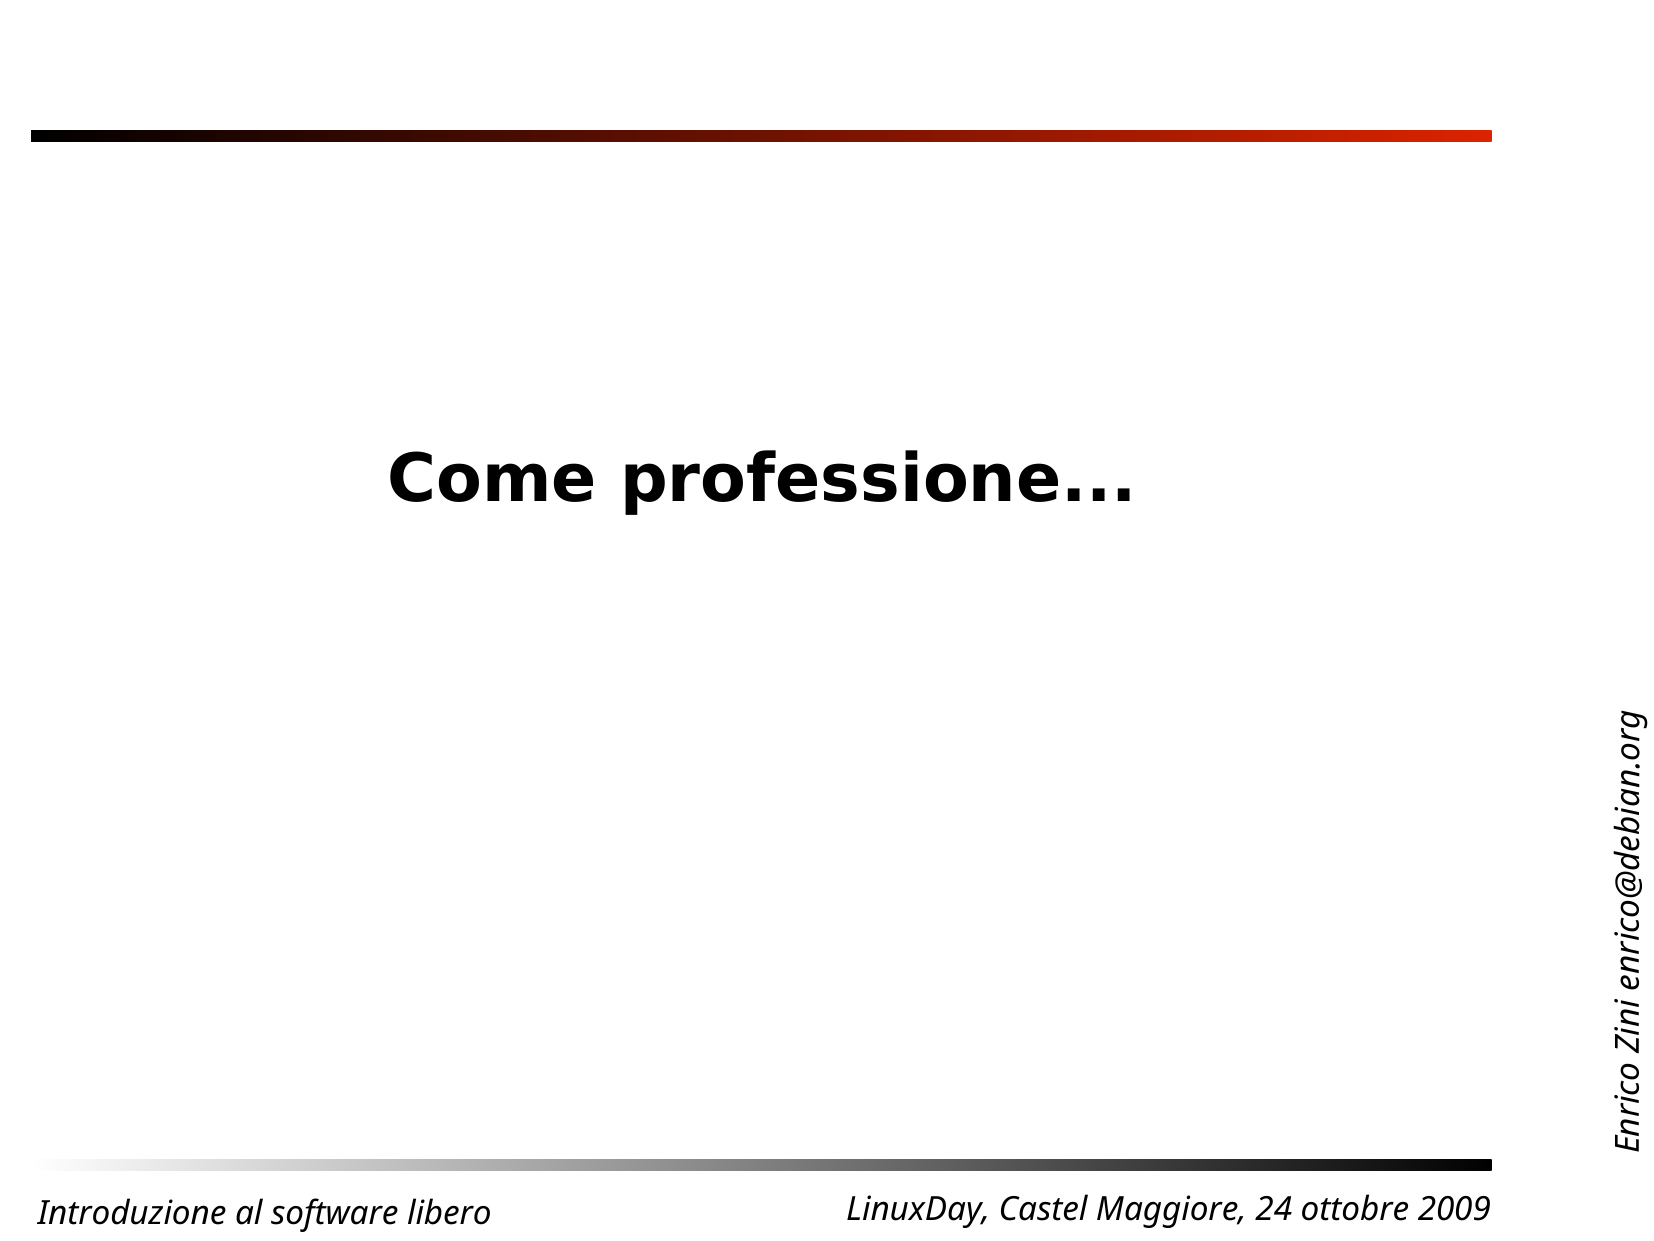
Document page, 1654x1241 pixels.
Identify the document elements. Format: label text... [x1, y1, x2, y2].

text_box Come professione... [30, 439, 1495, 517]
